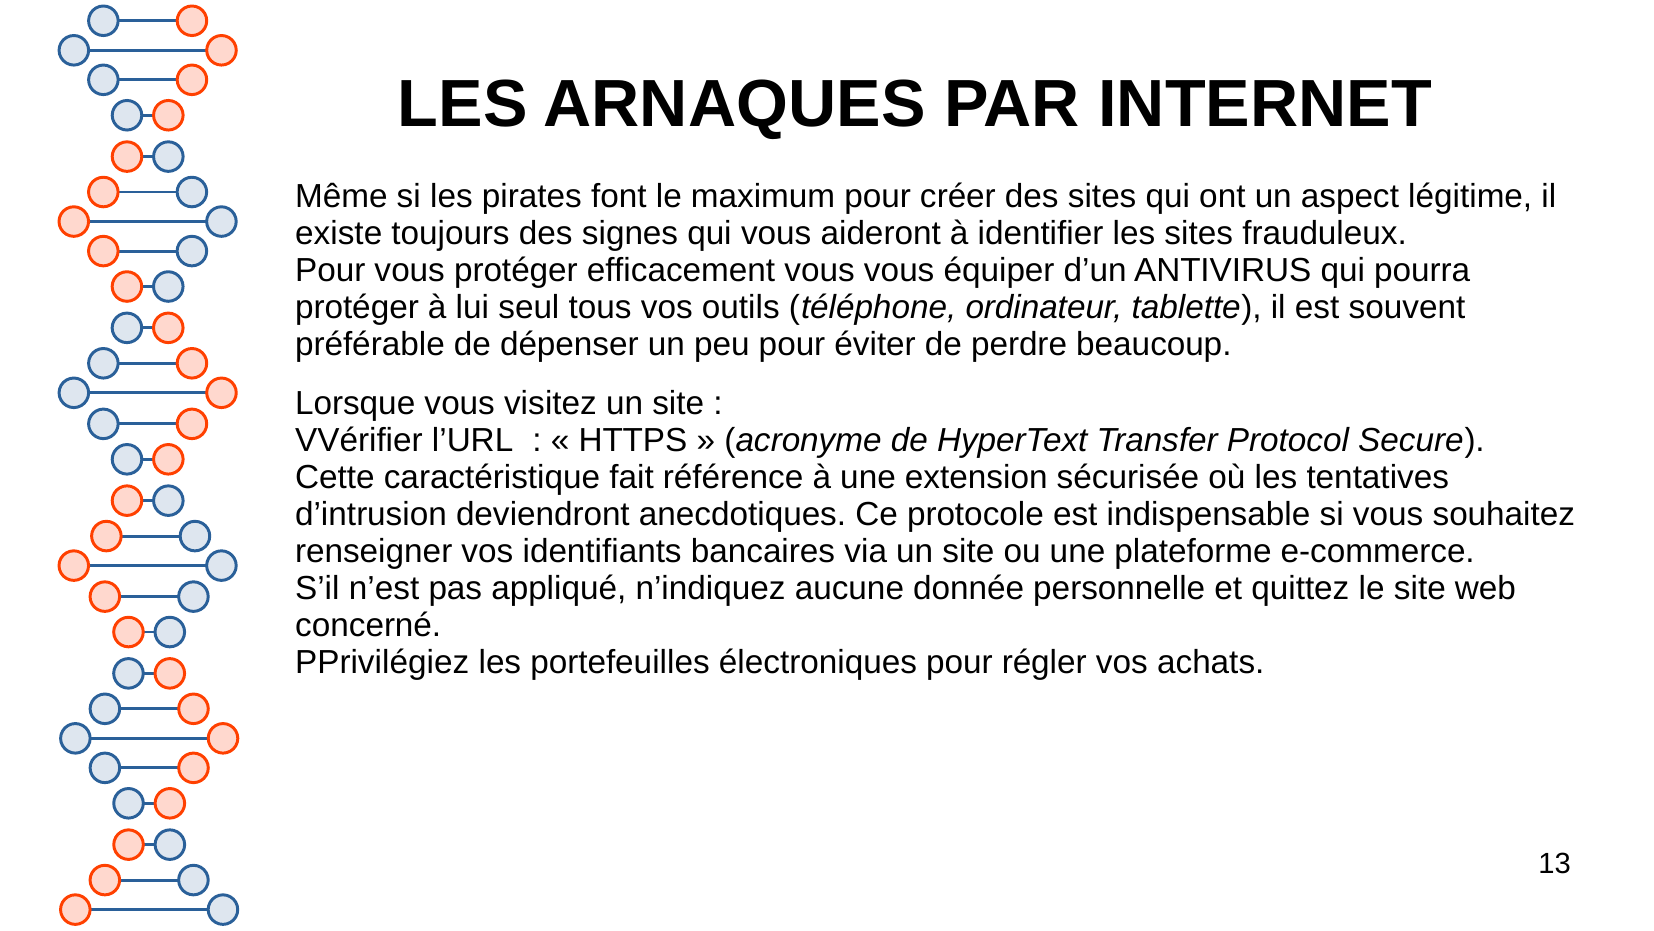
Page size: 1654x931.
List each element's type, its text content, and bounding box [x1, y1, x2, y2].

text_box LES ARNAQUES PAR INTERNET [265, 59, 1565, 237]
list Même si les pirates font le maximum pour créer des sites qui ont un aspect légitime, il existe toujours des signes qui vous aideront à identifier les sites frauduleux. Pour vous protéger efficacement vous vous équiper d’un ANTIVIRUS qui pourra protéger à lui seul tous vos outils (téléphone, ordinateur, tablette), il est souvent préférable de dépenser un peu pour éviter de perdre beaucoup. Lorsque vous visitez un site : VVérifier l’URL : « HTTPS » (acronyme de HyperText Transfer Protocol Secure). Cette caractéristique fait référence à une extension sécurisée où les tentatives d’intrusion deviendront anecdotiques. Ce protocole est indispensable si vous souhaitez renseigner vos identifiants bancaires via un site ou une plateforme e-commerce. S’il n’est pas appliqué, n’indiquez aucune donnée personnelle et quittez le site web concerné. PPrivilégiez les portefeuilles électroniques pour régler vos achats. [295, 177, 1595, 886]
